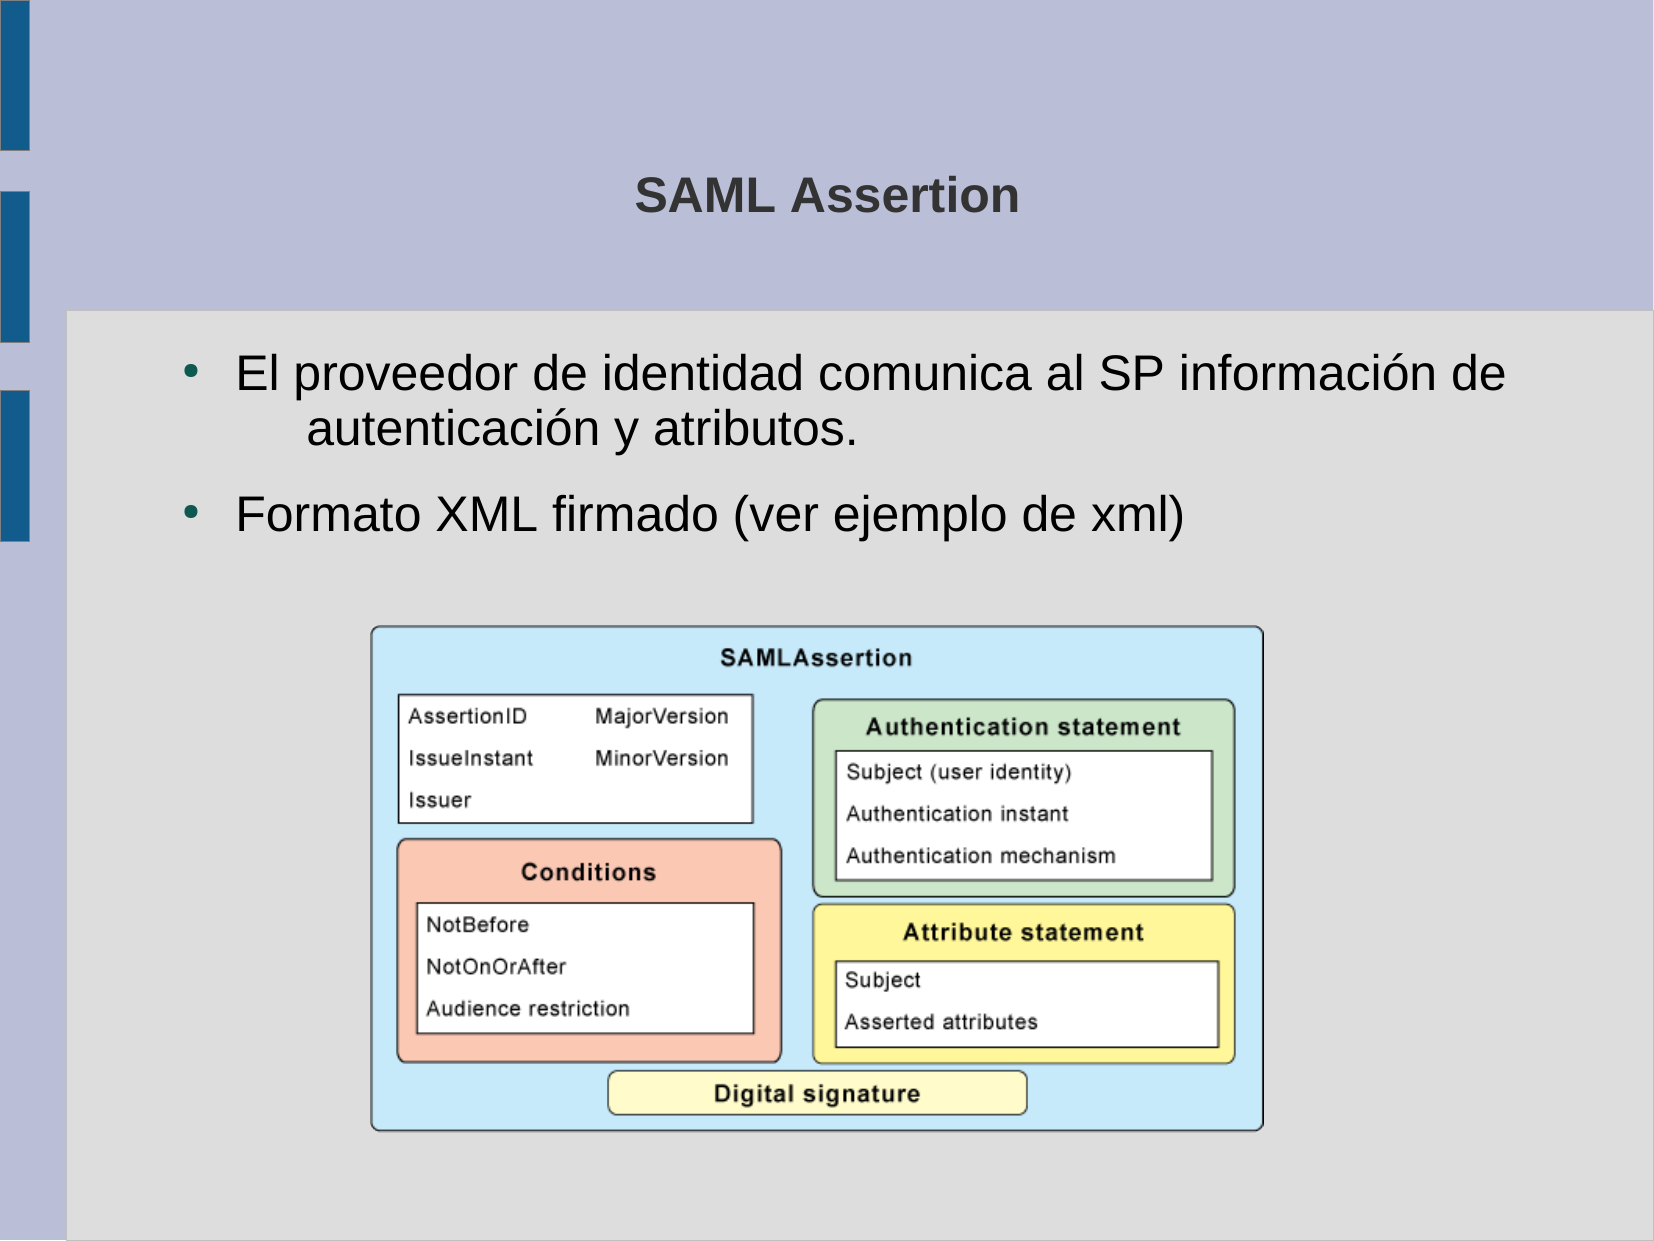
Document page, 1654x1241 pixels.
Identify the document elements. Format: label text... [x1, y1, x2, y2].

list El proveedor de identidad comunica al SP información de autenticación y atributos. Formato XML firmado (ver ejemplo de xml) [152, 344, 1534, 1127]
title SAML Assertion [121, 91, 1534, 299]
picture [370, 625, 1264, 1133]
